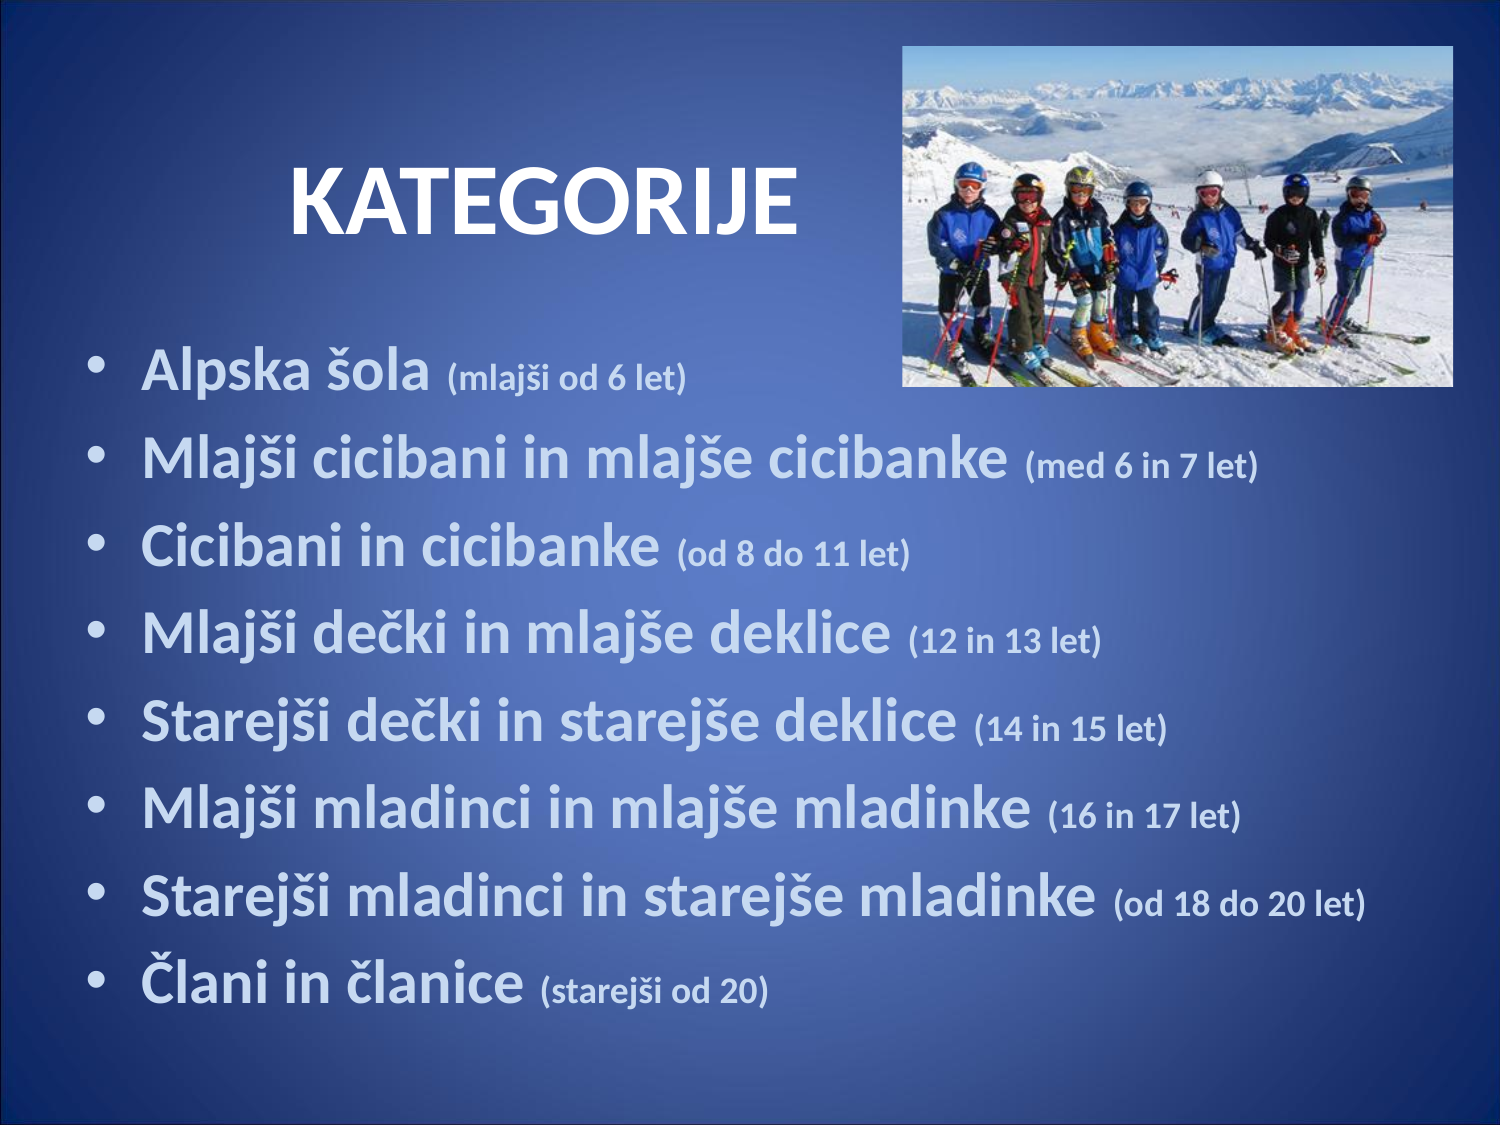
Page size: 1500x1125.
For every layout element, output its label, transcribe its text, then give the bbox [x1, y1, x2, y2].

list Alpska šola (mlajši od 6 let) Mlajši cicibani in mlajše cicibanke (med 6 in 7 let) Cicibani in cicibanke (od 8 do 11 let) Mlajši dečki in mlajše deklice (12 in 13 let) Starejši dečki in starejše deklice (14 in 15 let) Mlajši mladinci in mlajše mladinke (16 in 17 let) Starejši mladinci in starejše mladinke (od 18 do 20 let) Člani in članice (starejši od 20) [70, 316, 1390, 1059]
text_box KATEGORIJE [58, 93, 902, 293]
picture [0, 0, 1500, 1125]
